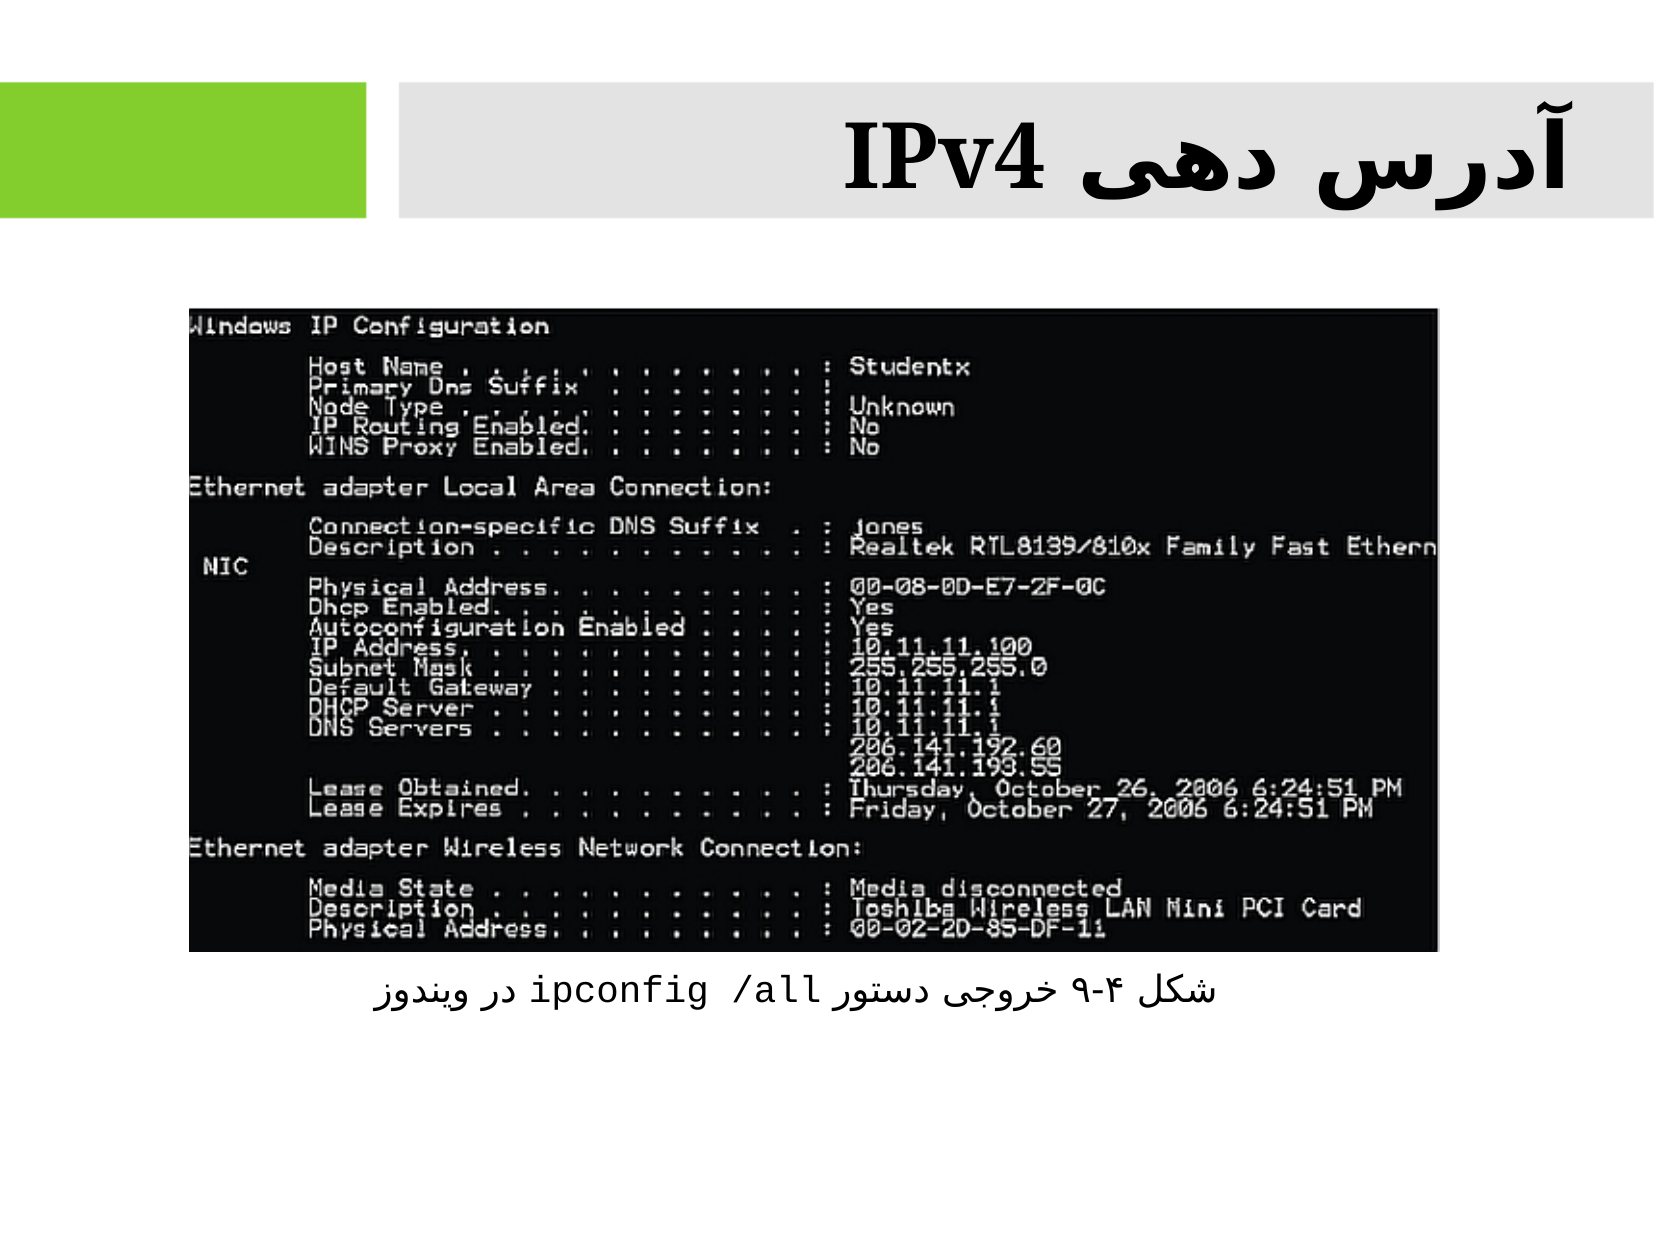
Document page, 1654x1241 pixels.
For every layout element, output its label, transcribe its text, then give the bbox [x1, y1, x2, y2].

text_box شکل ۴-۹ خروجی دستور ipconfig /all در ویندوز [177, 957, 1415, 1019]
title آدرس دهی IPv4 [82, 49, 1571, 257]
picture [0, 0, 1654, 1241]
